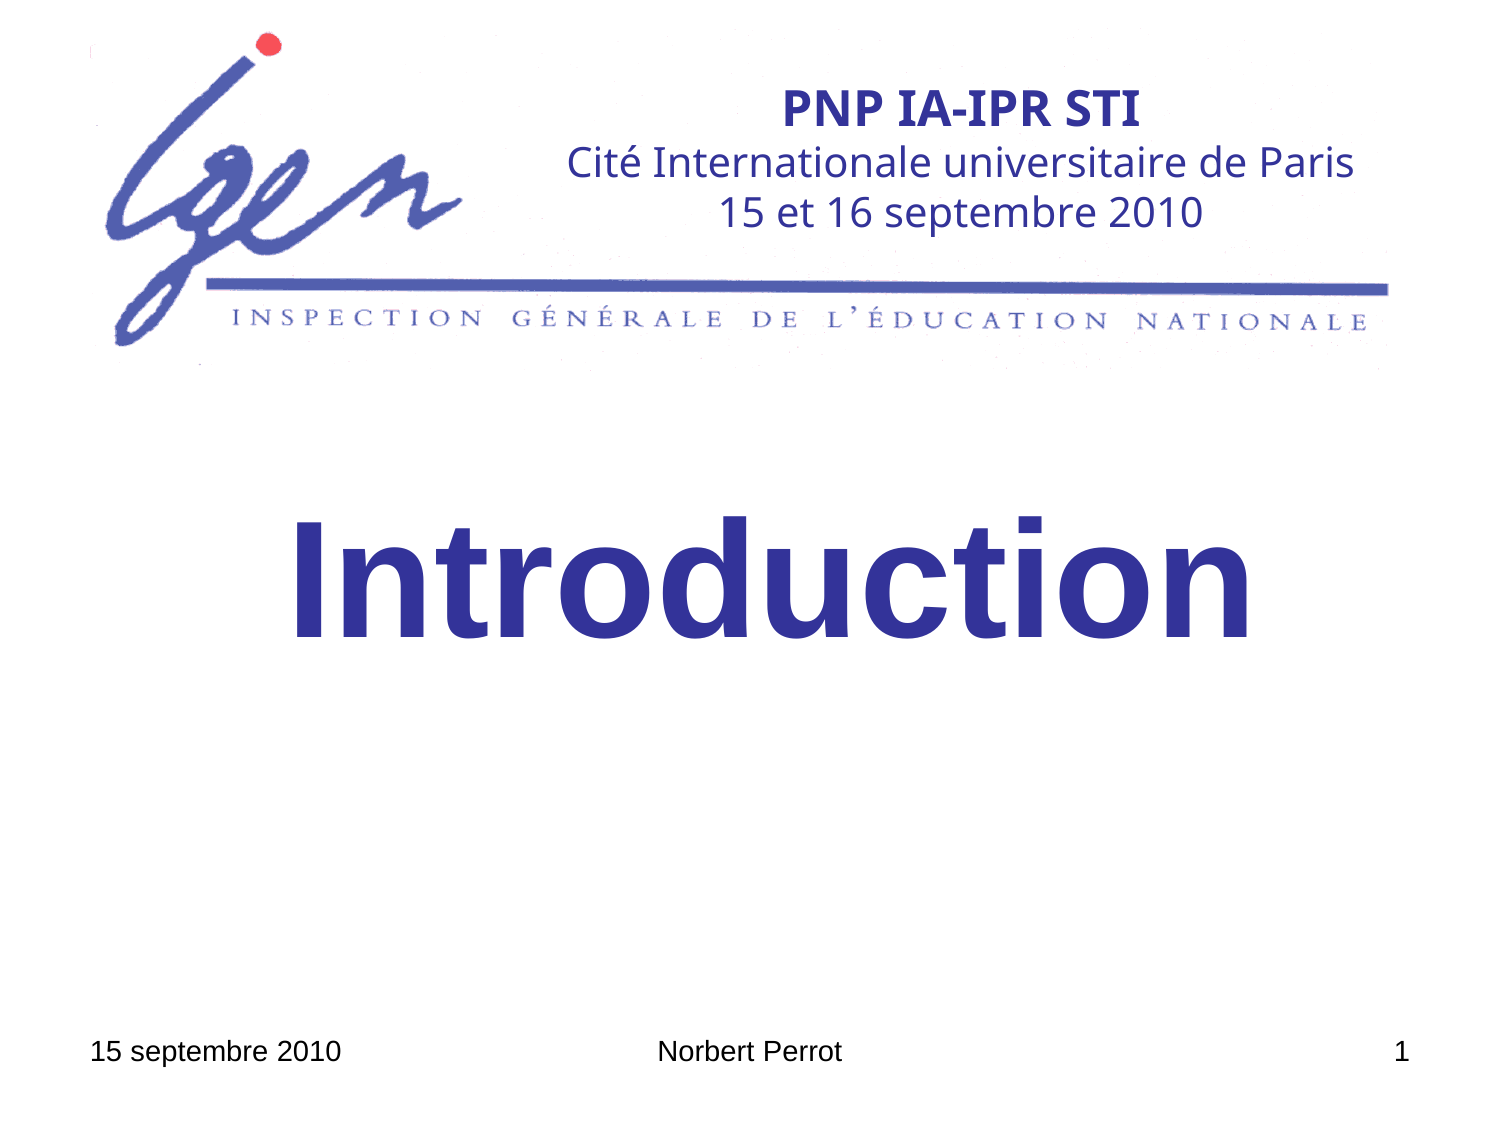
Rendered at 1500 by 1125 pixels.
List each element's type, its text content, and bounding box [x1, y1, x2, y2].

text_box PNP IA-IPR STI Cité Internationale universitaire de Paris 15 et 16 septembre 2010 [504, 68, 1418, 245]
picture [79, 28, 1390, 371]
text_box Norbert Perrot [512, 1024, 988, 1103]
text_box <numéro> [1074, 1024, 1426, 1103]
text_box Introduction [44, 463, 1500, 679]
text_box 15 septembre 2010 [74, 1024, 426, 1103]
